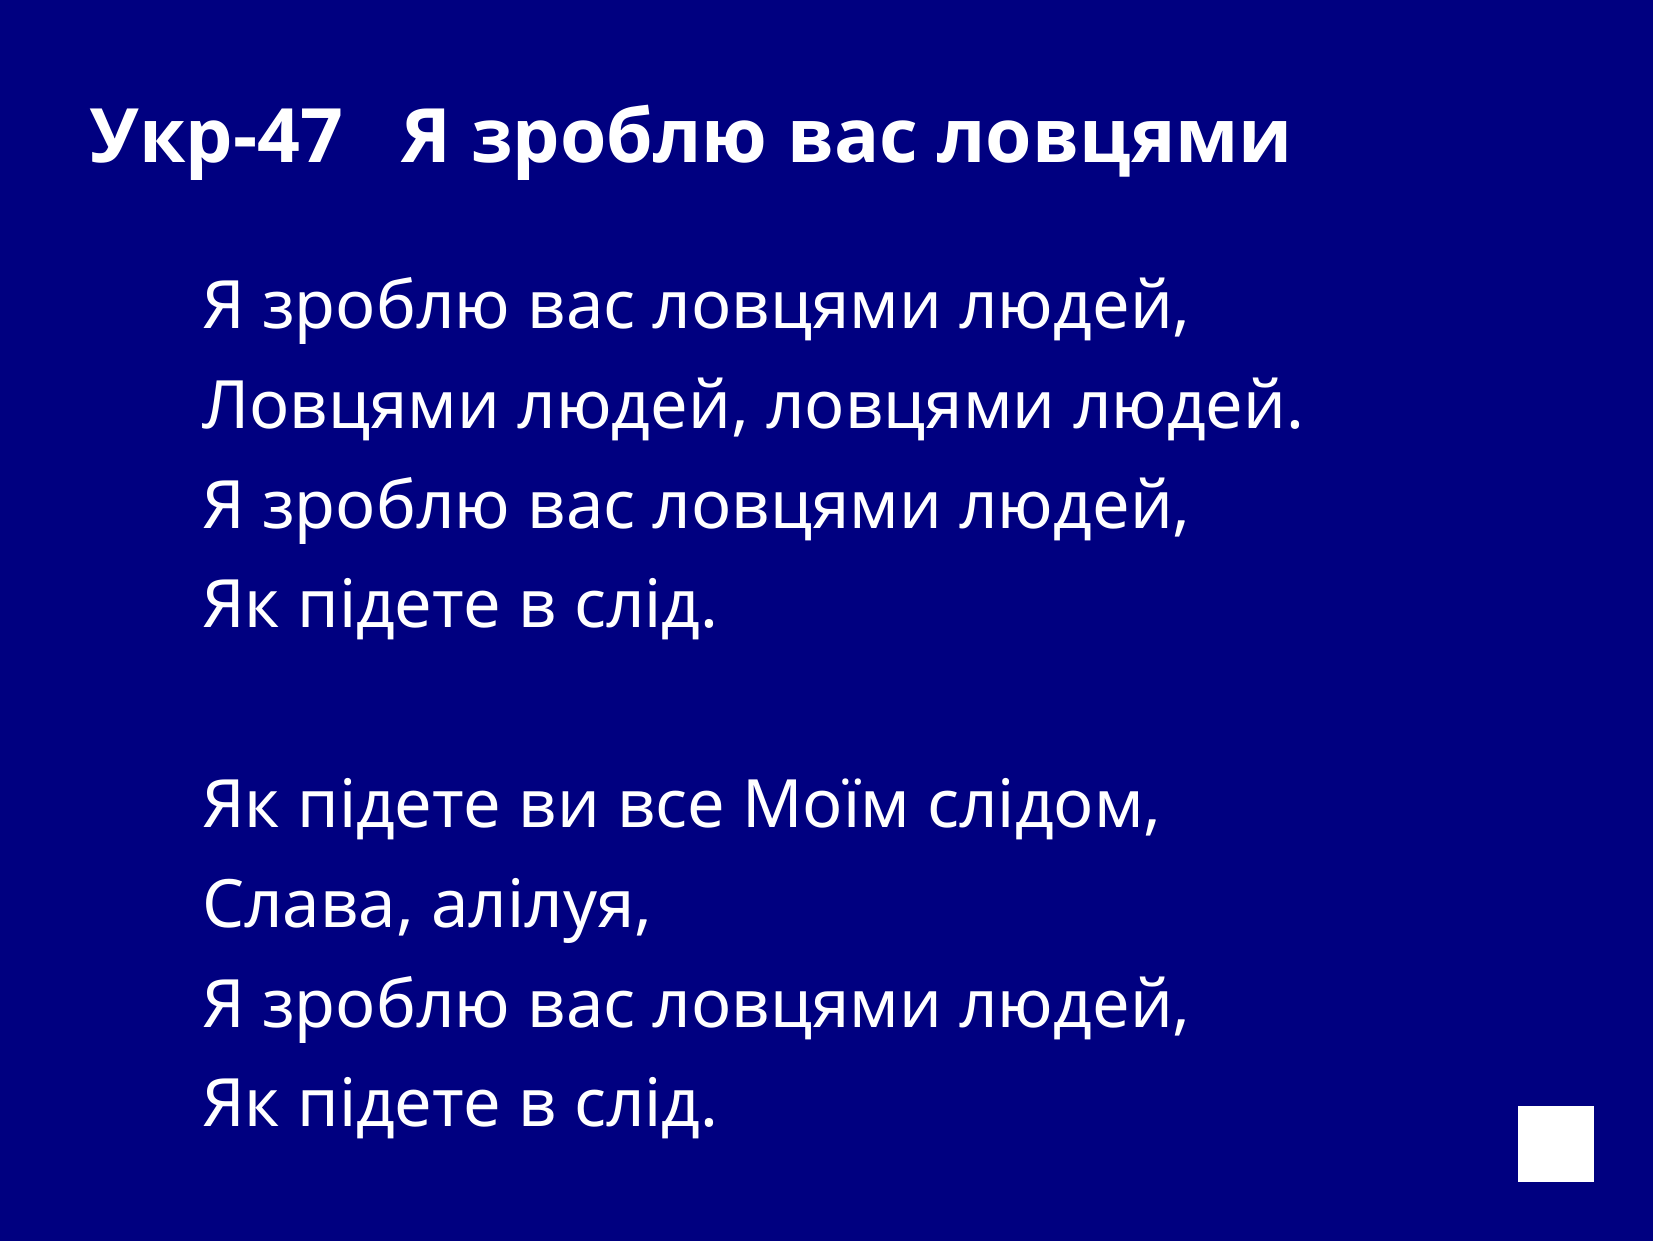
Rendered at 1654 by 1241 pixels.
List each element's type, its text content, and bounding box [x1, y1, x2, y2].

text_box [1518, 1106, 1594, 1182]
text_box Укр-47 Я зроблю вас ловцями [75, 75, 1576, 188]
text_box Я зроблю вас ловцями людей, Ловцями людей, ловцями людей. Я зроблю вас ловцями людей, Як підете в слід. Як підете ви все Моїм слідом, Слава, алілуя, Я зроблю вас ловцями людей, Як підете в слід. [75, 188, 1576, 1163]
